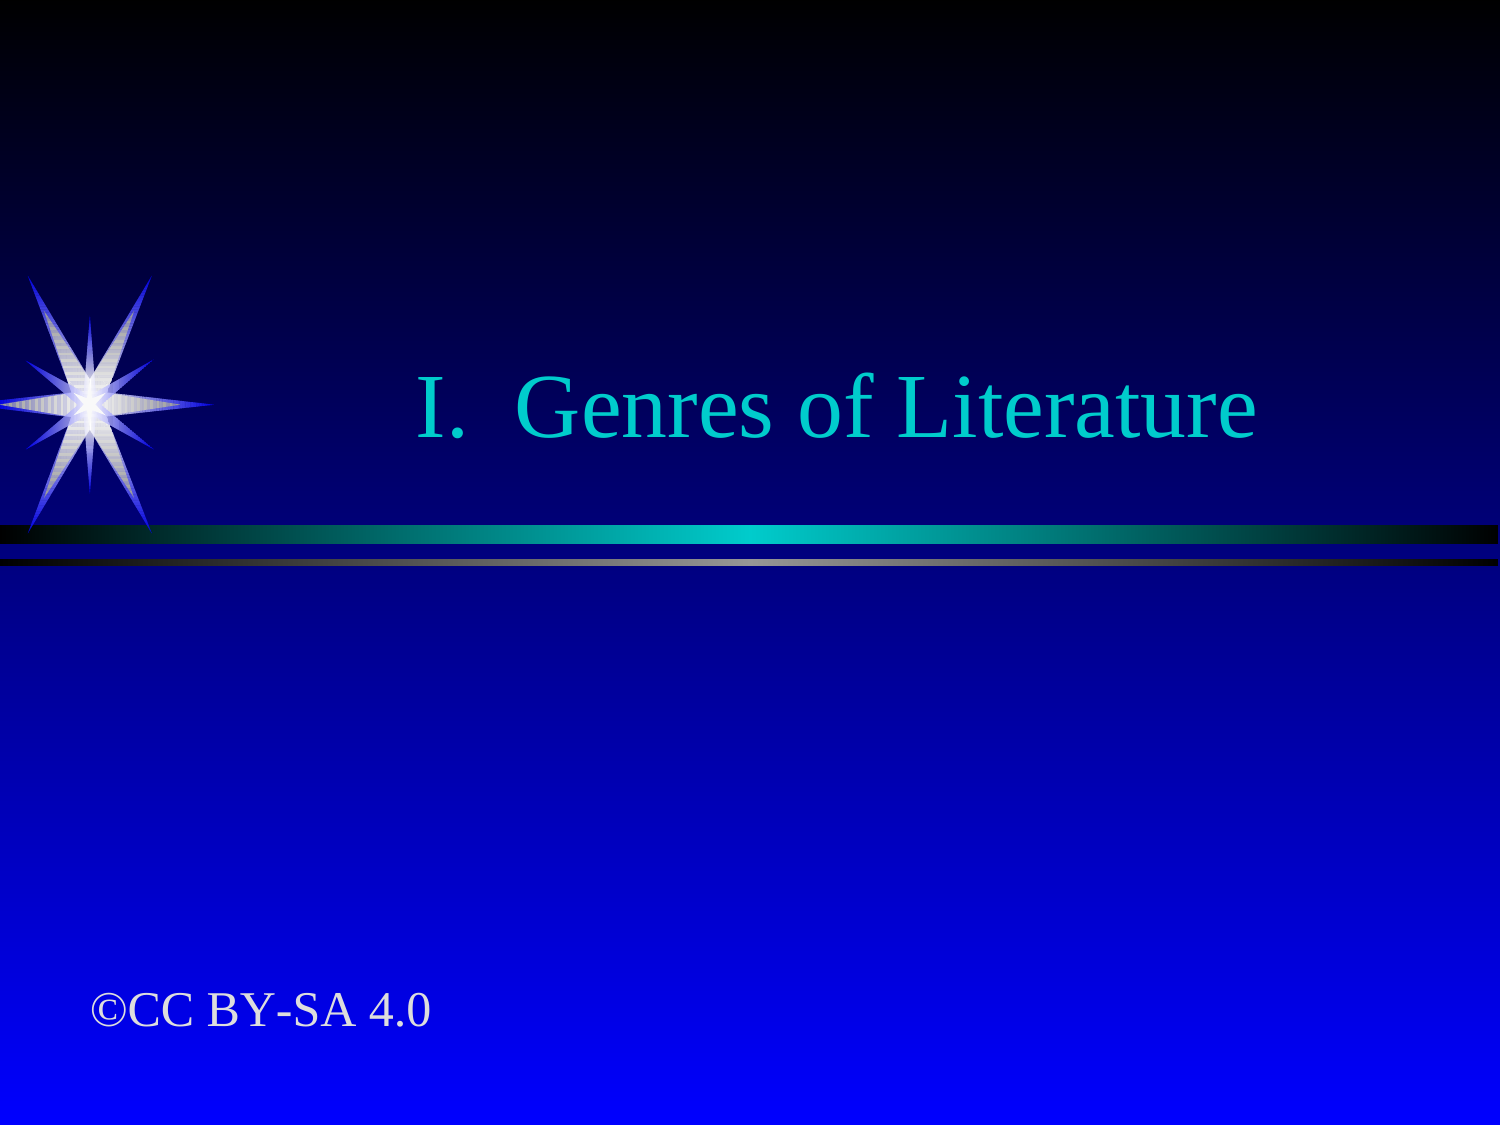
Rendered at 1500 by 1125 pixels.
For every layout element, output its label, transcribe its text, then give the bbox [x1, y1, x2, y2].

title I. Genres of Literature [200, 312, 1476, 501]
text_box ©CC BY-SA 4.0 [75, 975, 526, 1046]
